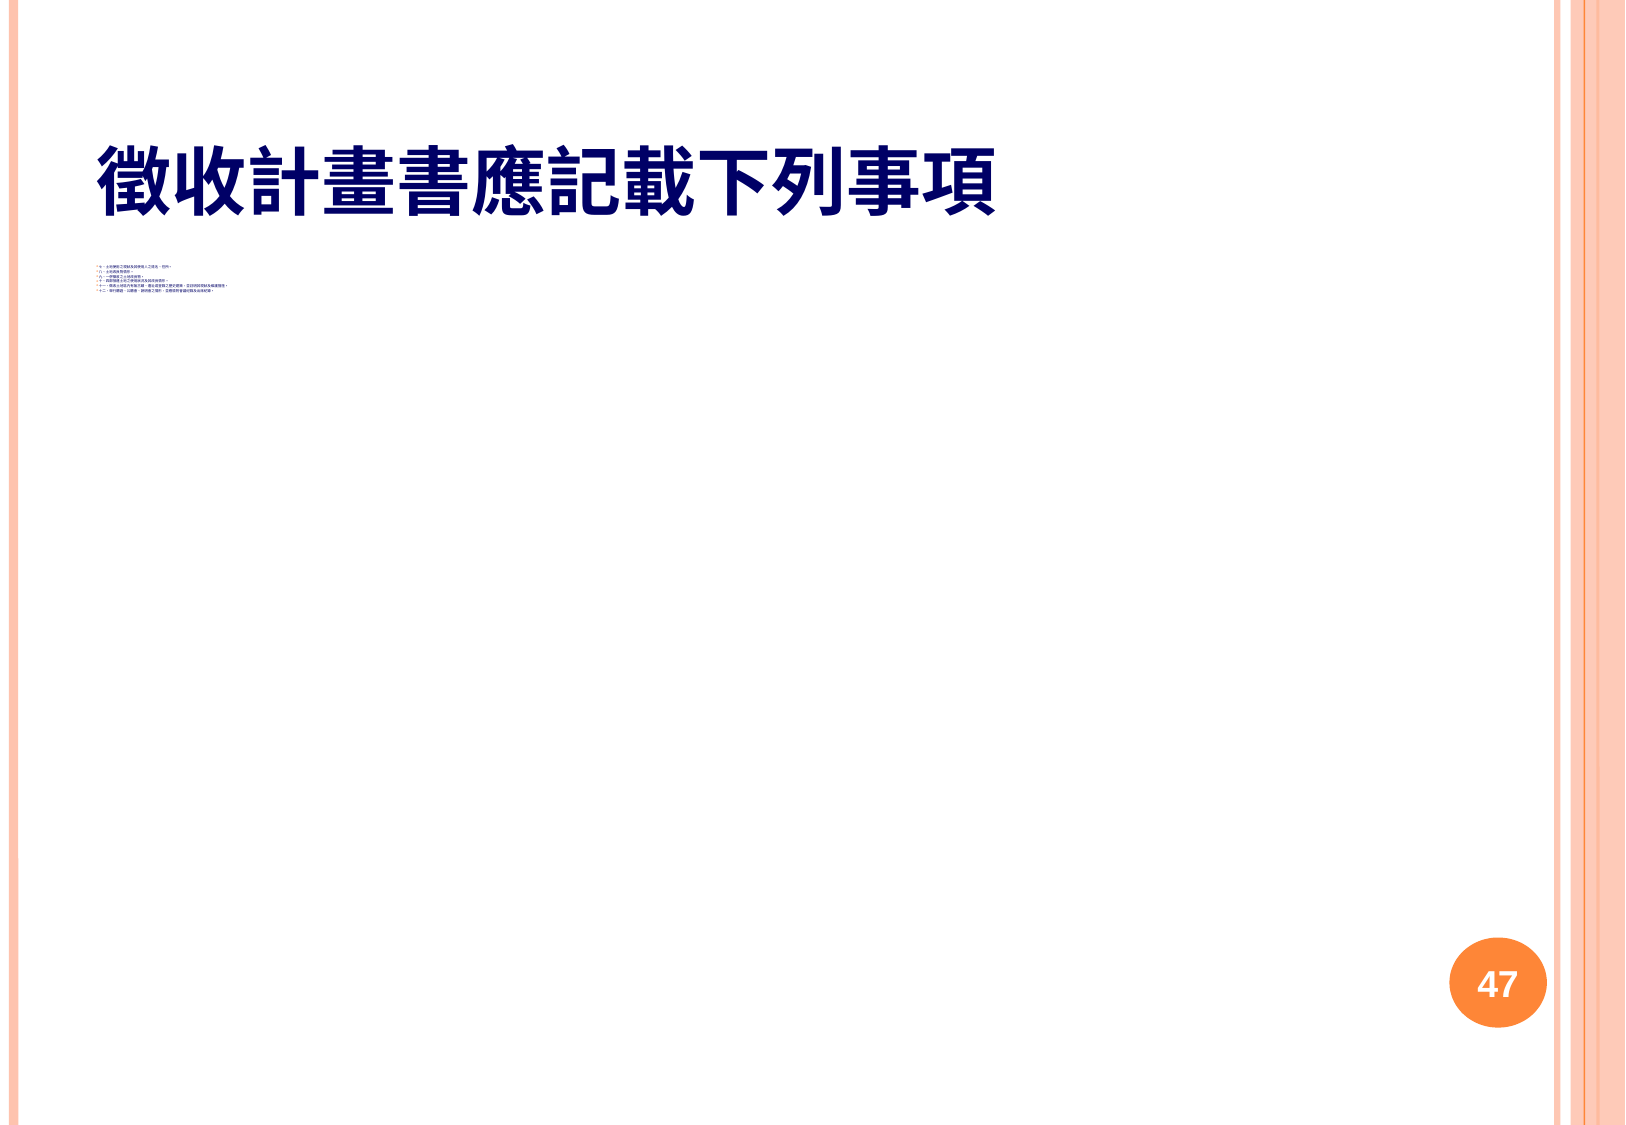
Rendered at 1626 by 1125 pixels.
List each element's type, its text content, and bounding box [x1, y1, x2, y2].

list 七、土地使用之現狀及其使用人之姓名、住所。 八、土地改良物情形。 九、一併徵收之土地改良物。 十、四鄰接連土地之使用狀況及其改良情形。 十一、徵收土地區內有無古蹟、遺址或登錄之歷史建築，並註明其現狀及維護措施。 十二、舉行聽證、公聽會、說明會之情形，並應檢附會議紀錄及出席紀錄。 [81, 262, 1409, 1062]
title 徵收計畫書應記載下列事項 [81, 45, 1409, 233]
